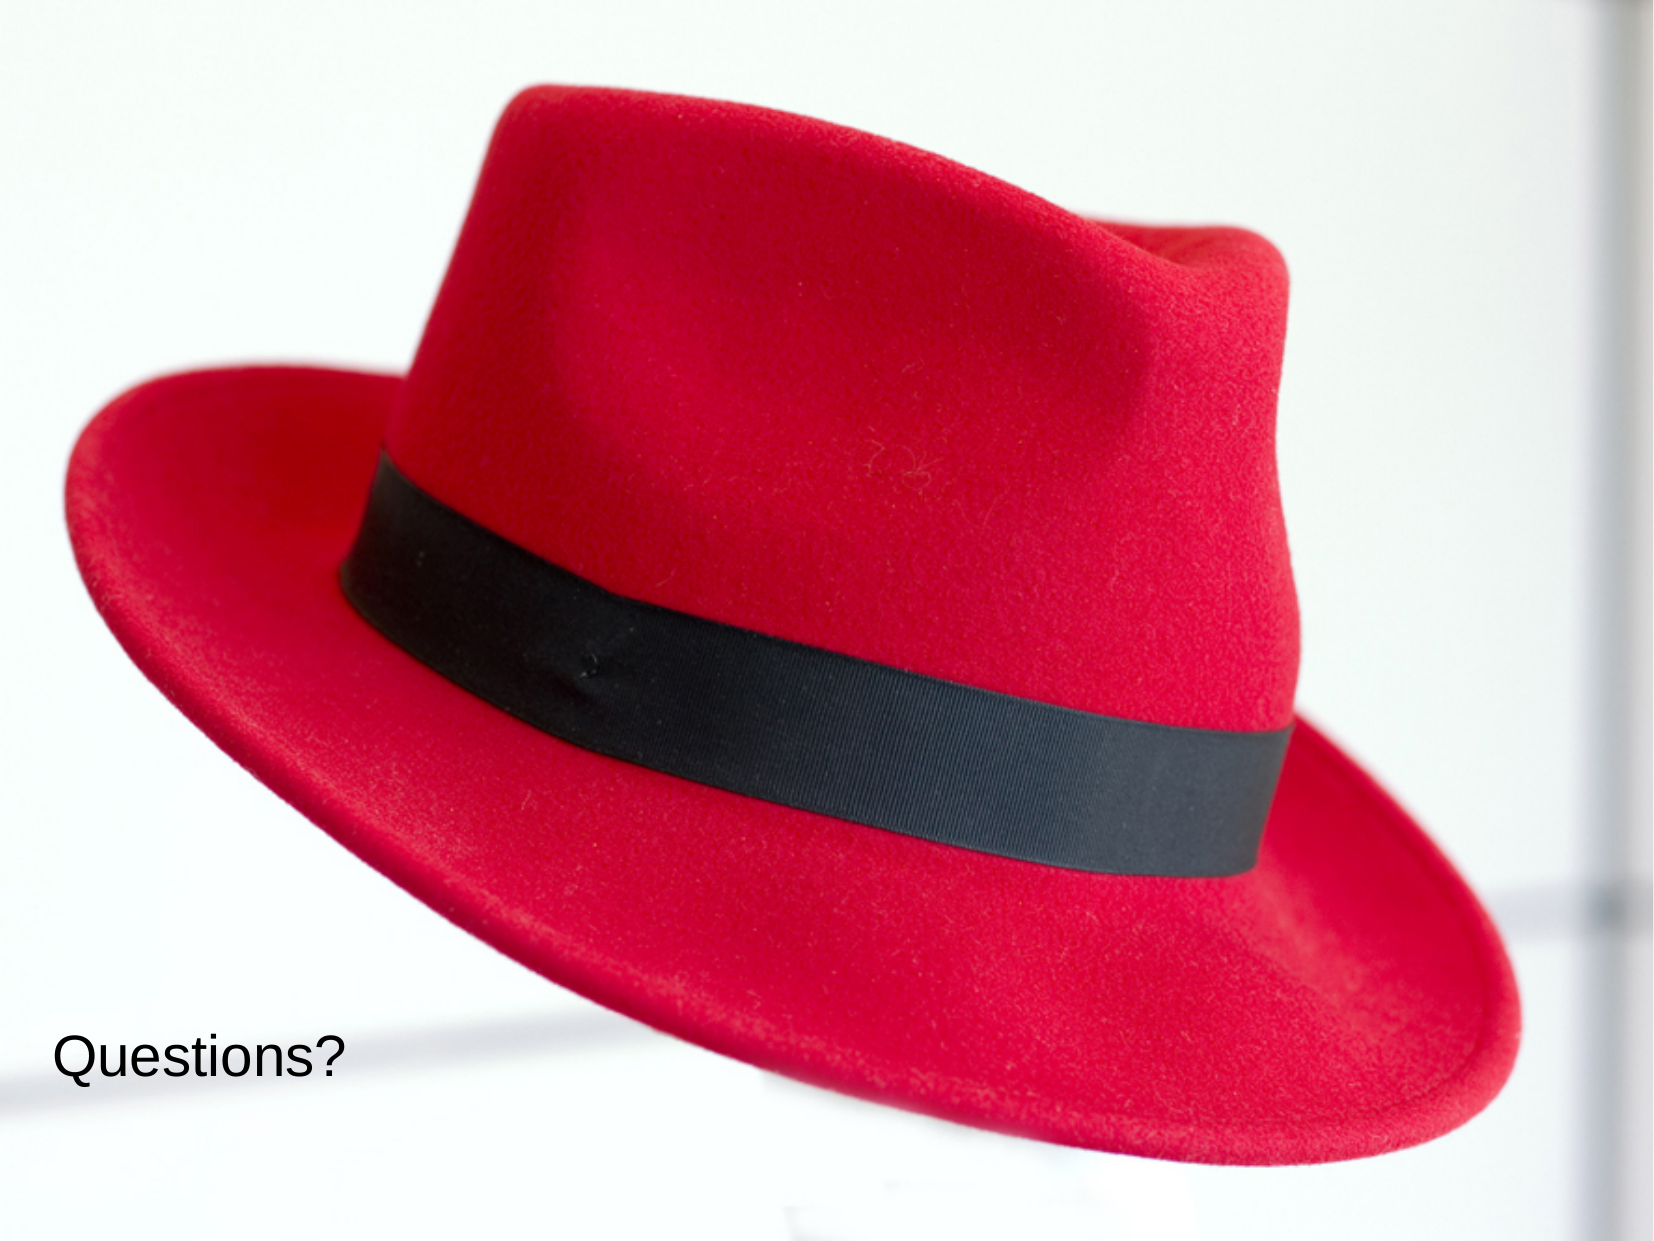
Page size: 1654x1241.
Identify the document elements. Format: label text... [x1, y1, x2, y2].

text_box Questions? [37, 1012, 563, 1093]
picture [0, 0, 1654, 1241]
